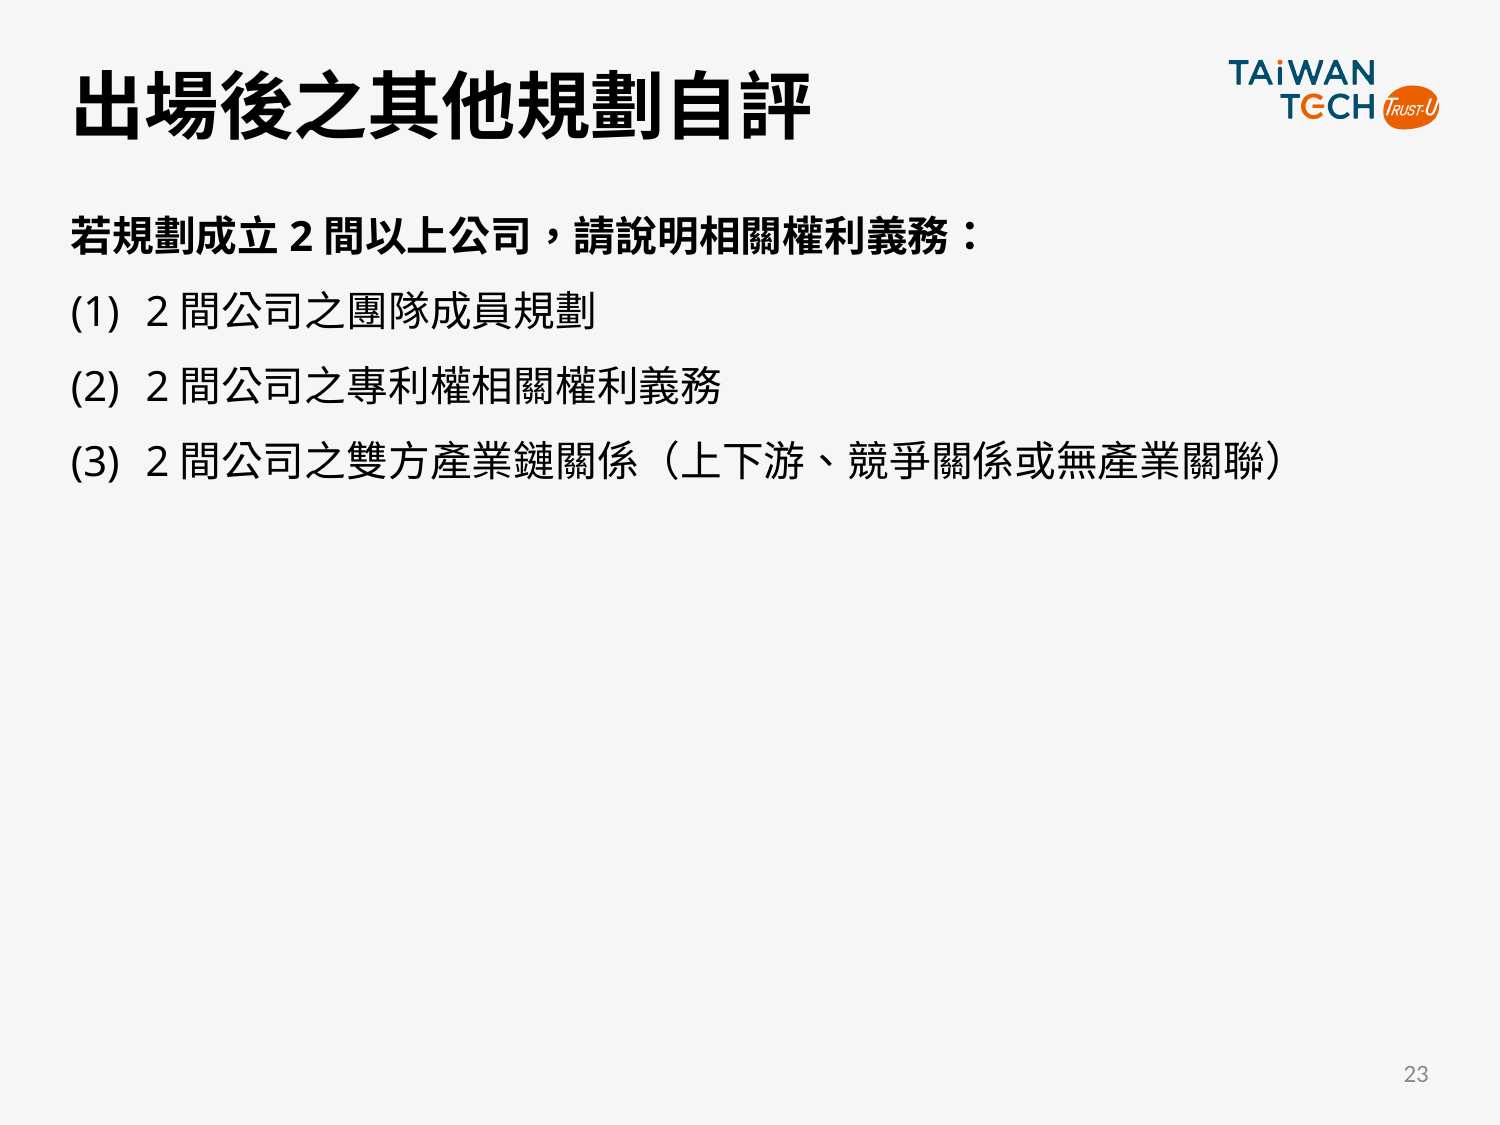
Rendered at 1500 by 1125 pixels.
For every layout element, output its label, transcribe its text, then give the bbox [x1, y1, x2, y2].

slide_number <編號> [1106, 1042, 1445, 1103]
title 出場後之其他規劃自評 [55, 33, 1444, 156]
text_box 若規劃成立2間以上公司，請說明相關權利義務： 2間公司之團隊成員規劃 2間公司之專利權相關權利義務 2間公司之雙方產業鏈關係（上下游、競爭關係或無產業關聯） [55, 176, 1444, 492]
